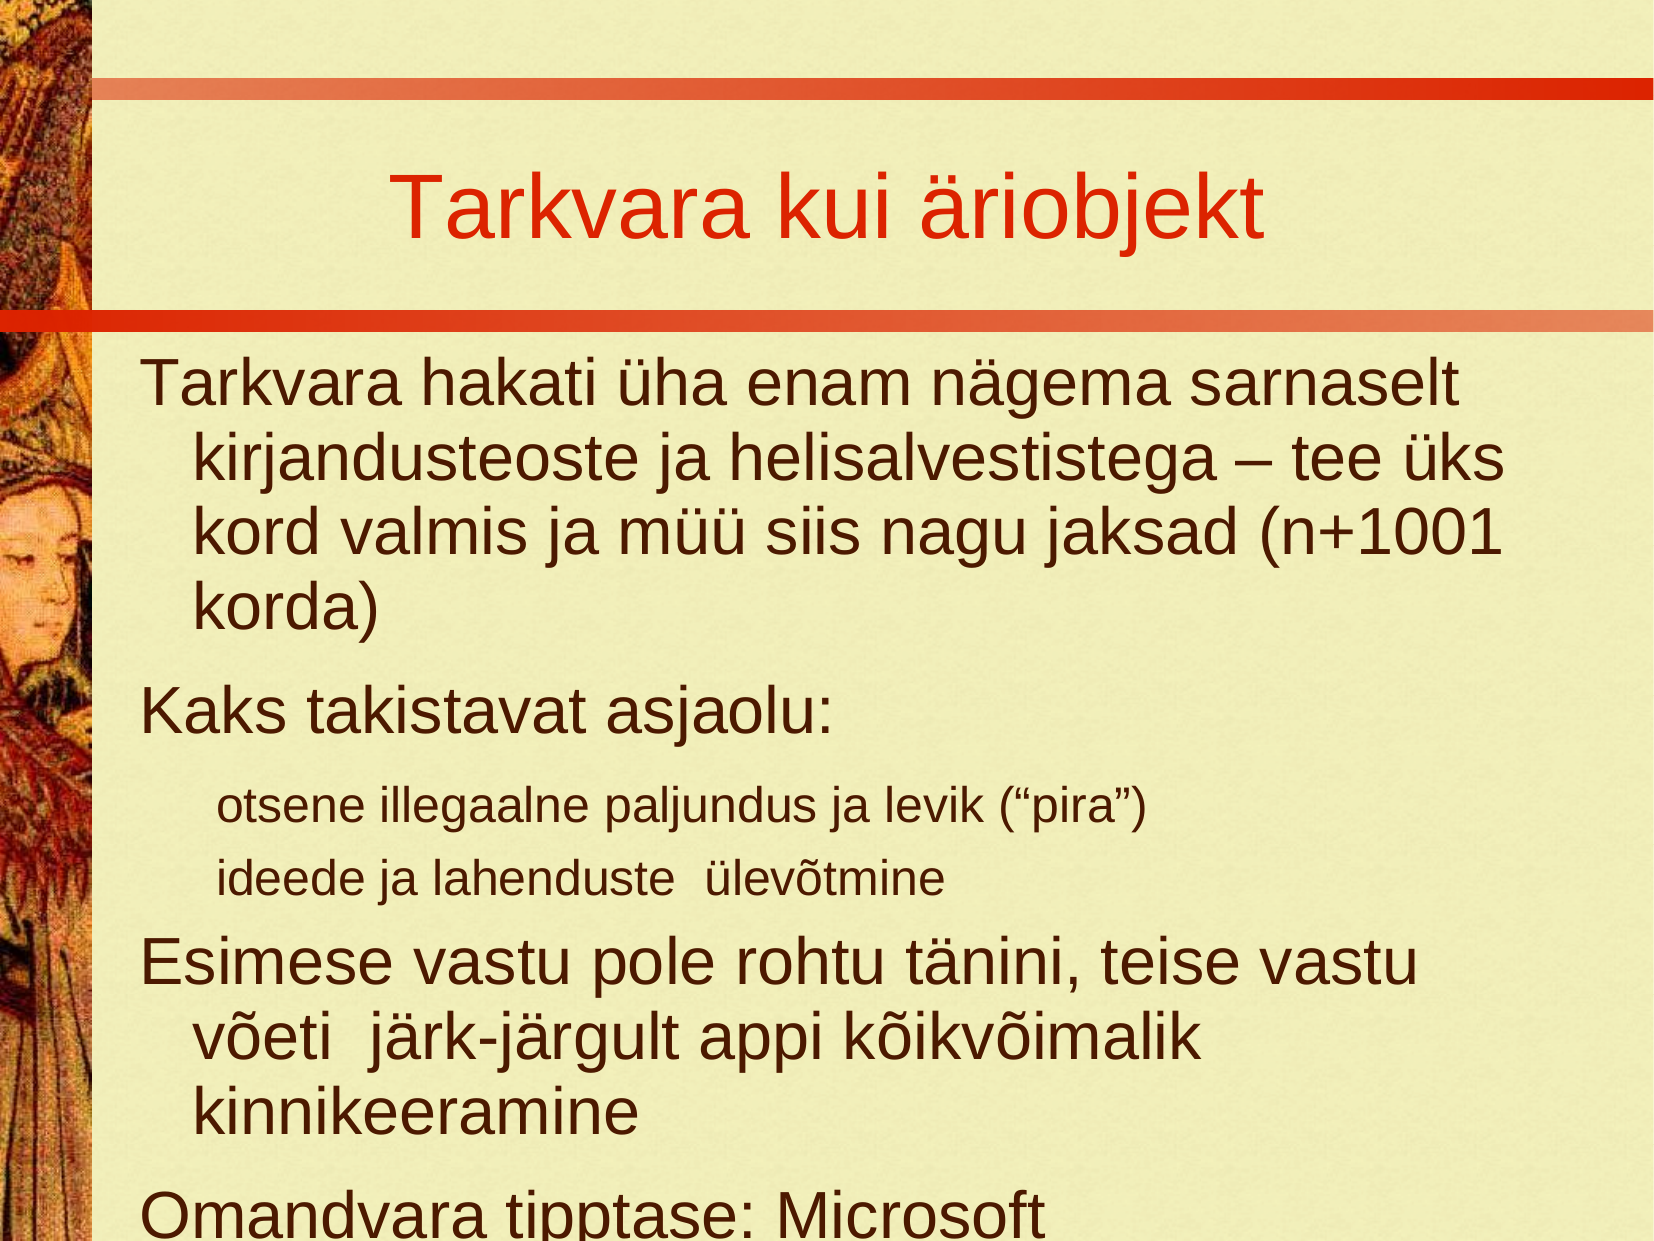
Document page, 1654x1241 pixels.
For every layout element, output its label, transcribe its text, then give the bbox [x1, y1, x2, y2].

title Tarkvara kui äriobjekt [121, 102, 1534, 311]
list Tarkvara hakati üha enam nägema sarnaselt kirjandusteoste ja helisalvestistega – tee üks kord valmis ja müü siis nagu jaksad (n+1001 korda) Kaks takistavat asjaolu: otsene illegaalne paljundus ja levik (“pira”) ideede ja lahenduste ülevõtmine Esimese vastu pole rohtu tänini, teise vastu võeti järk-järgult appi kõikvõimalik kinnikeeramine Omandvara tipptase: Microsoft [121, 344, 1534, 1241]
picture [0, 0, 1654, 310]
picture [0, 332, 1654, 1241]
